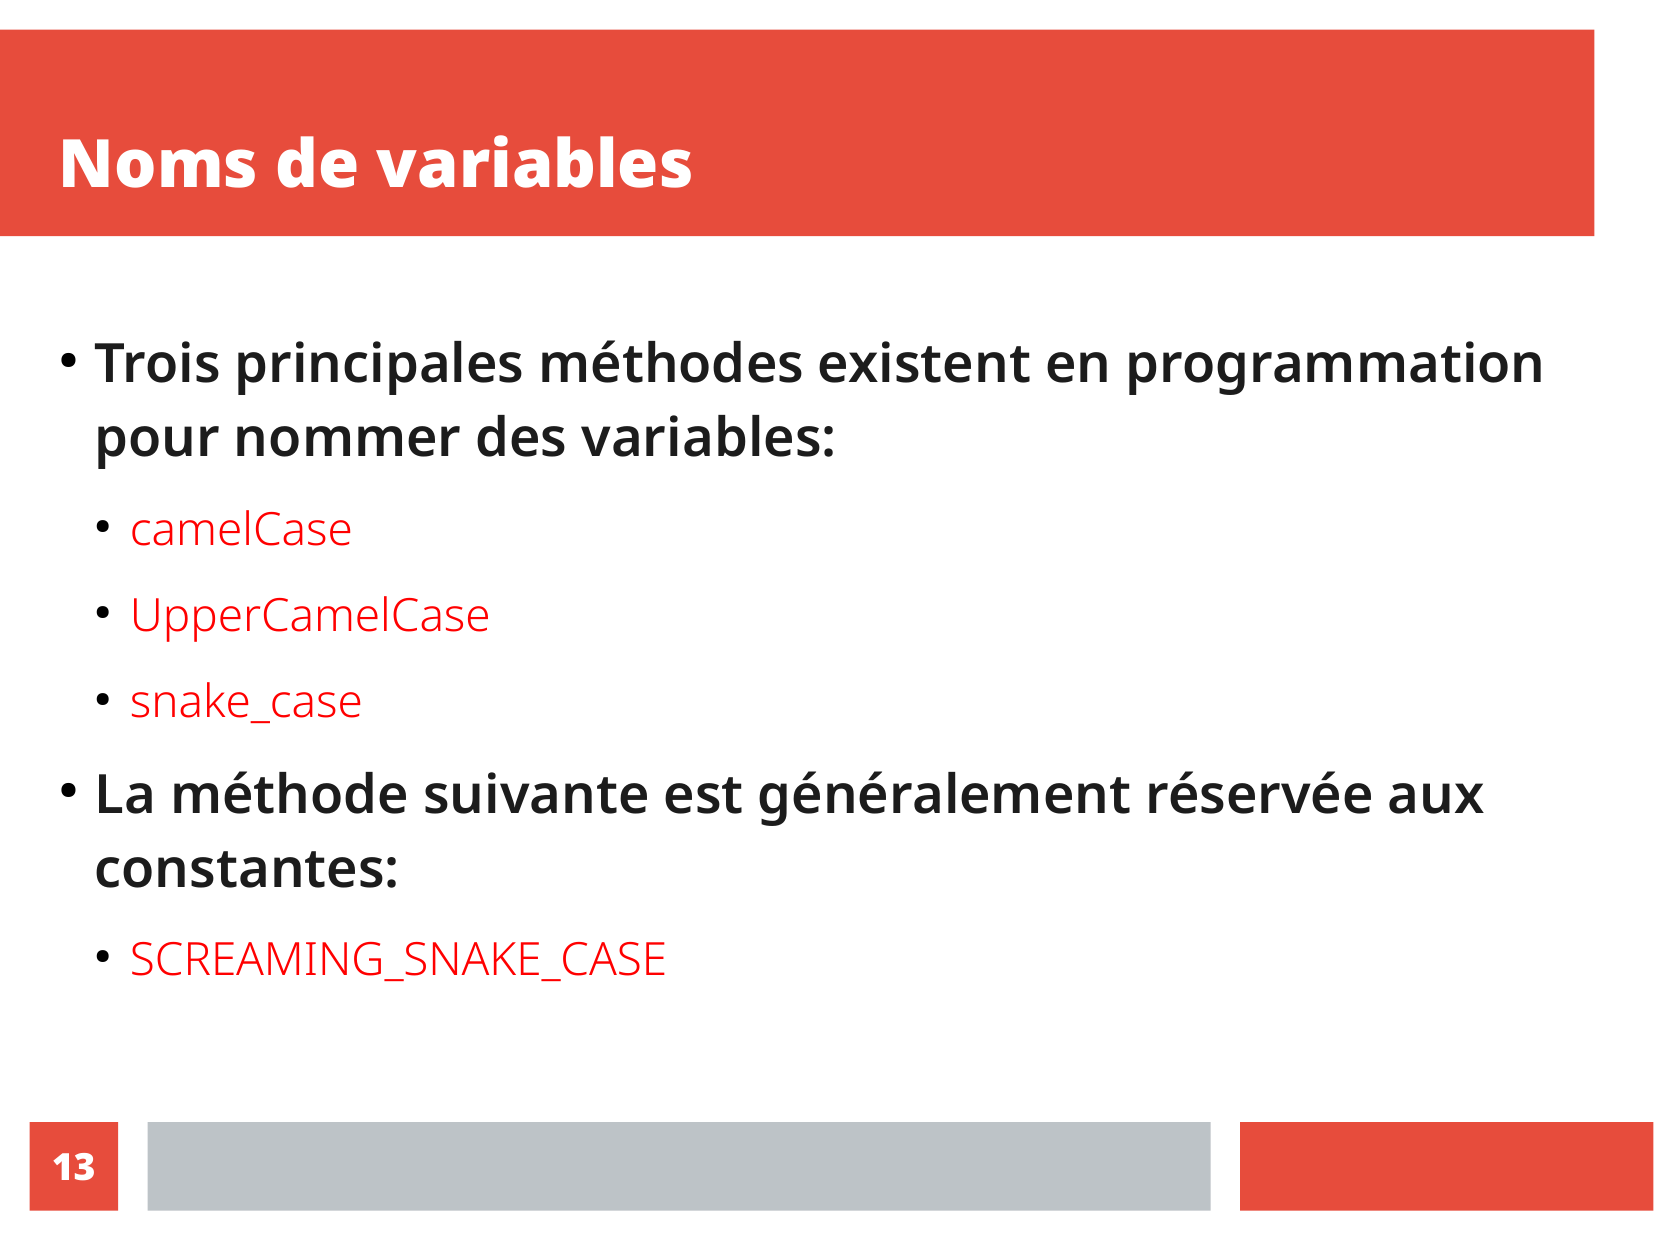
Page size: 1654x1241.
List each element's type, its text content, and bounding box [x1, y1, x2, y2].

title Noms de variables [59, 59, 1595, 207]
list Trois principales méthodes existent en programmation pour nommer des variables: camelCase UpperCamelCase snake_case La méthode suivante est généralement réservée aux constantes: SCREAMING_SNAKE_CASE [59, 324, 1565, 1093]
